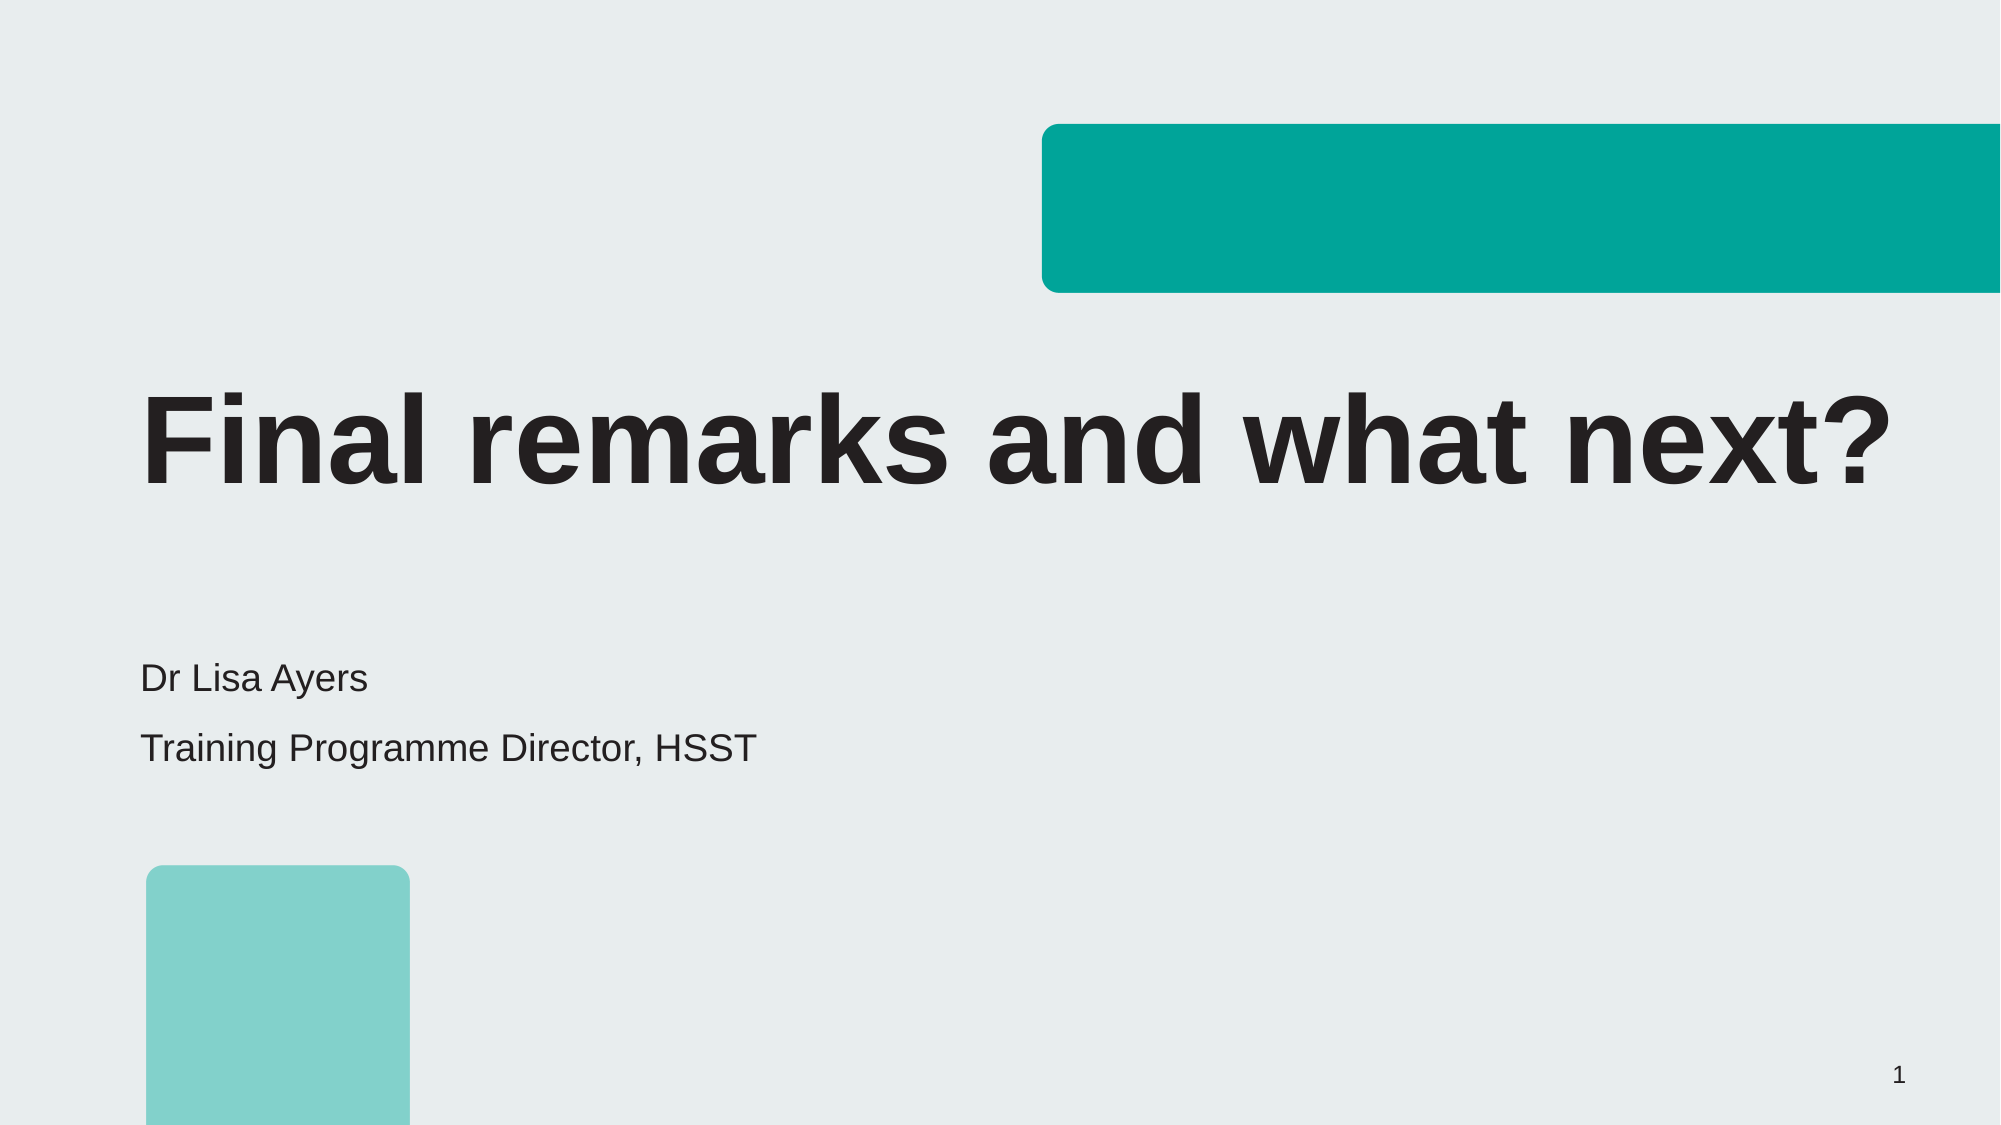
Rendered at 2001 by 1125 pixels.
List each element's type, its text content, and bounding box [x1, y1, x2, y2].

list Final remarks and what next? [140, 314, 1925, 572]
list Dr Lisa Ayers Training Programme Director, HSST [140, 640, 1334, 876]
